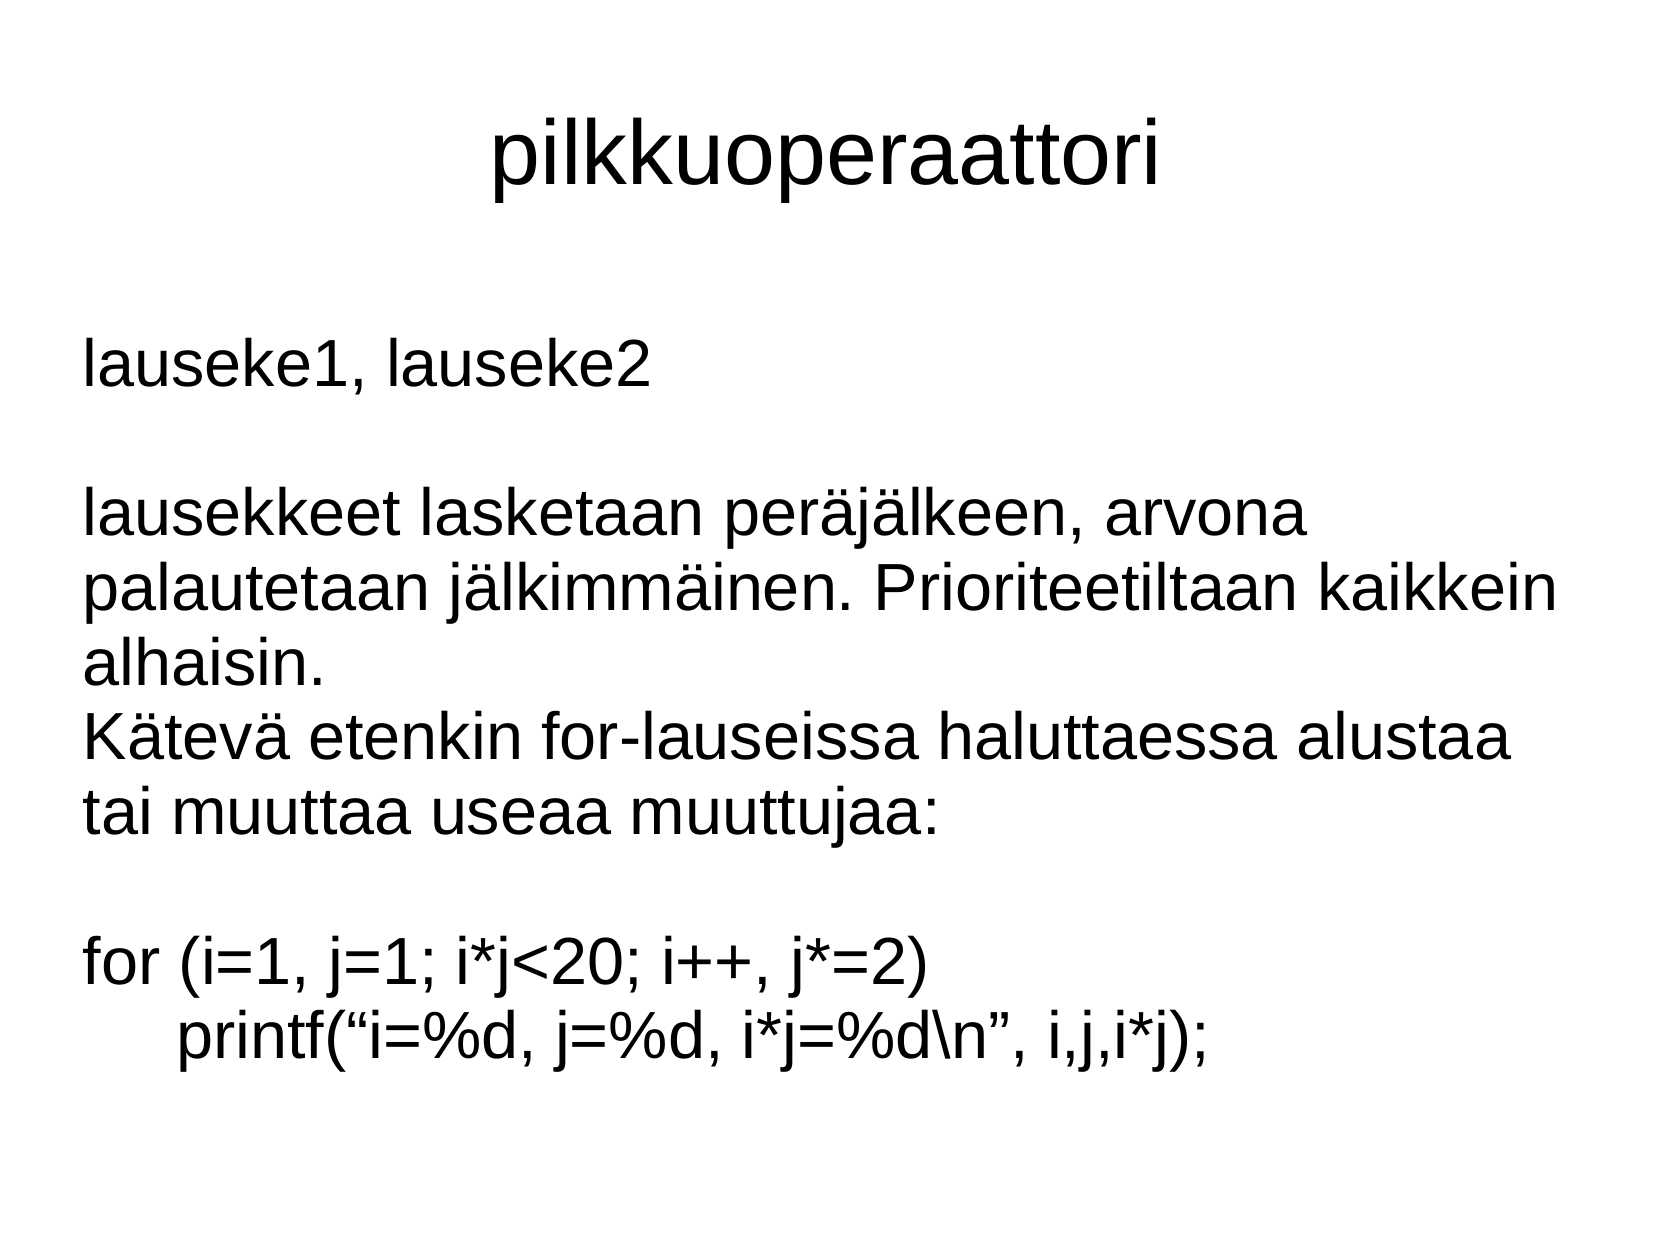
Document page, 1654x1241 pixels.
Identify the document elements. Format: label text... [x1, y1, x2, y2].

subtitle lauseke1, lauseke2 lausekkeet lasketaan peräjälkeen, arvona palautetaan jälkimmäinen. Prioriteetiltaan kaikkein alhaisin. Kätevä etenkin for-lauseissa haluttaessa alustaa tai muuttaa useaa muuttujaa: for (i=1, j=1; i*j<20; i++, j*=2) printf(“i=%d, j=%d, i*j=%d\n”, i,j,i*j); [82, 297, 1571, 1102]
title pilkkuoperaattori [82, 56, 1571, 250]
